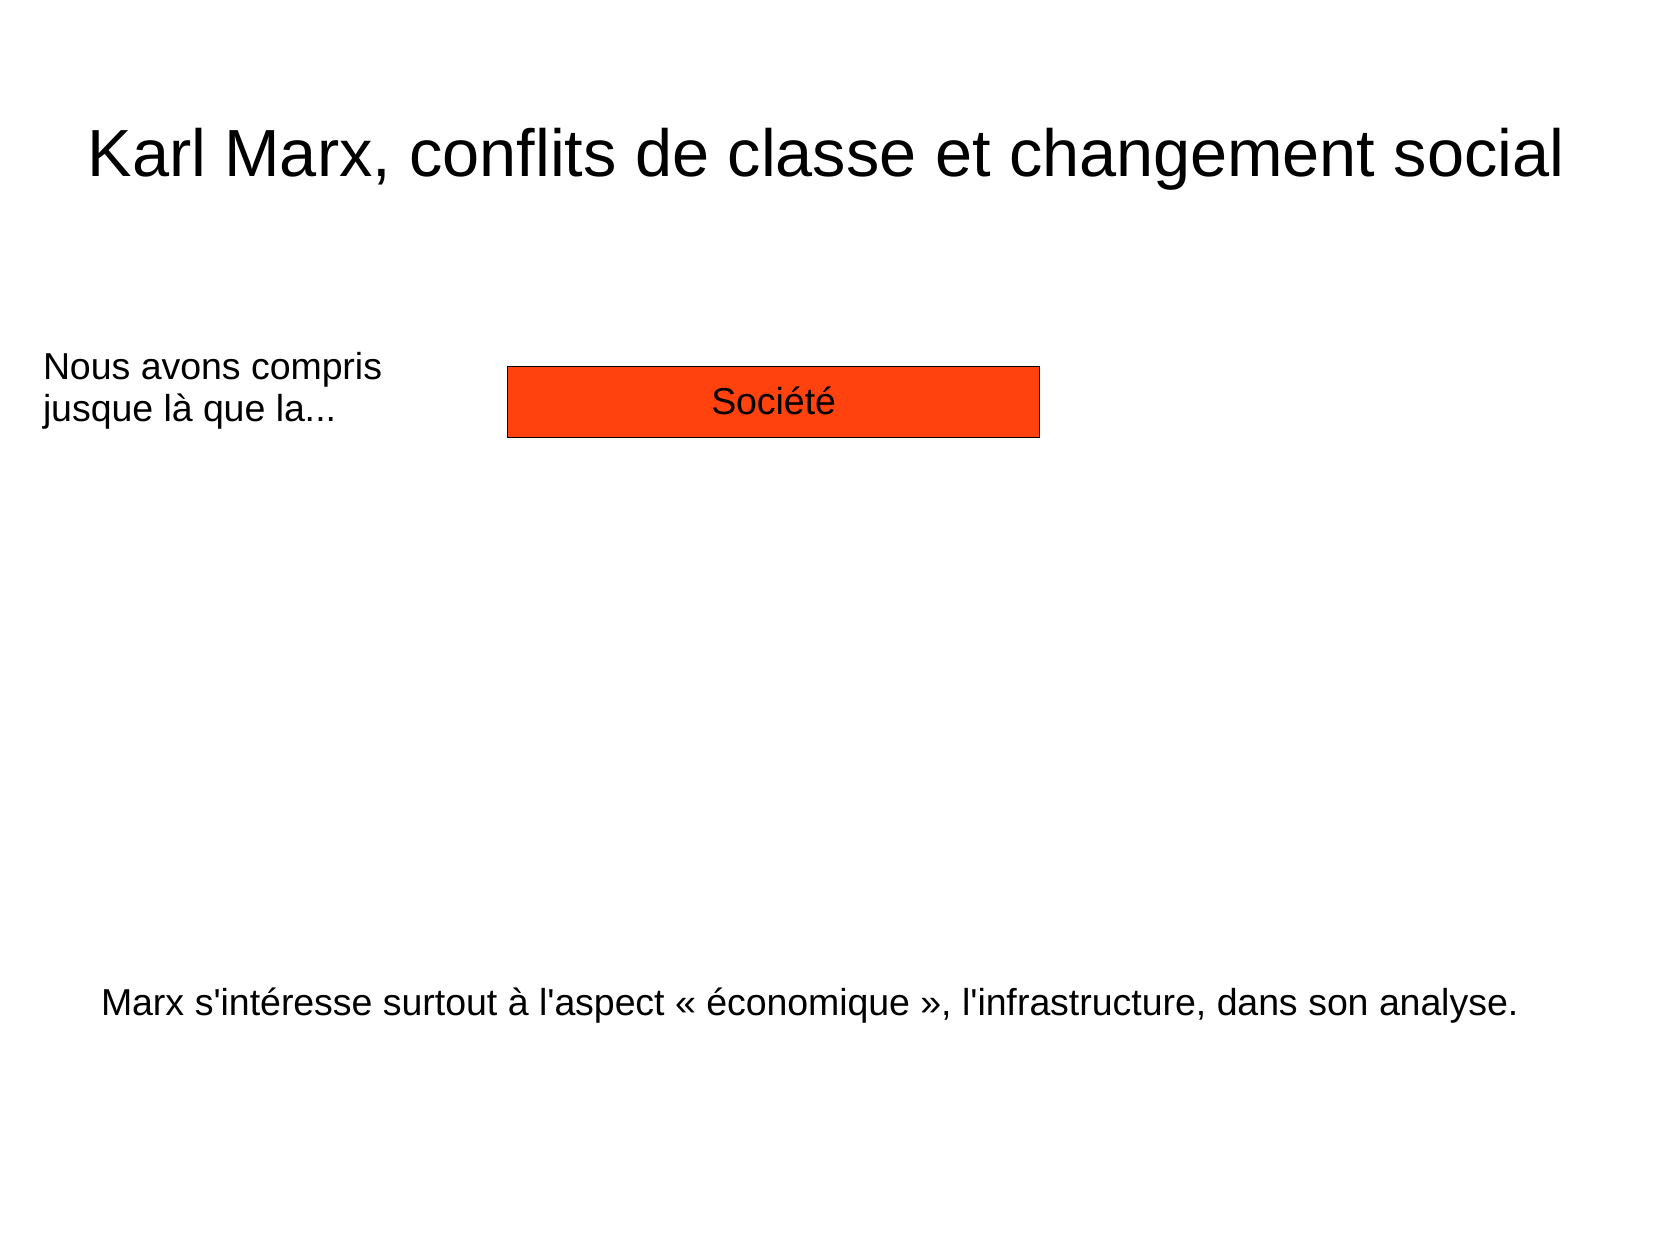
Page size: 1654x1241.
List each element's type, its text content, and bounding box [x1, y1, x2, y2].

text_box Nous avons compris jusque là que la... [28, 338, 398, 438]
title Karl Marx, conflits de classe et changement social [82, 56, 1571, 250]
text_box Marx s'intéresse surtout à l'aspect « économique », l'infrastructure, dans son analyse. [86, 974, 1536, 1032]
text_box Société [507, 366, 1040, 438]
